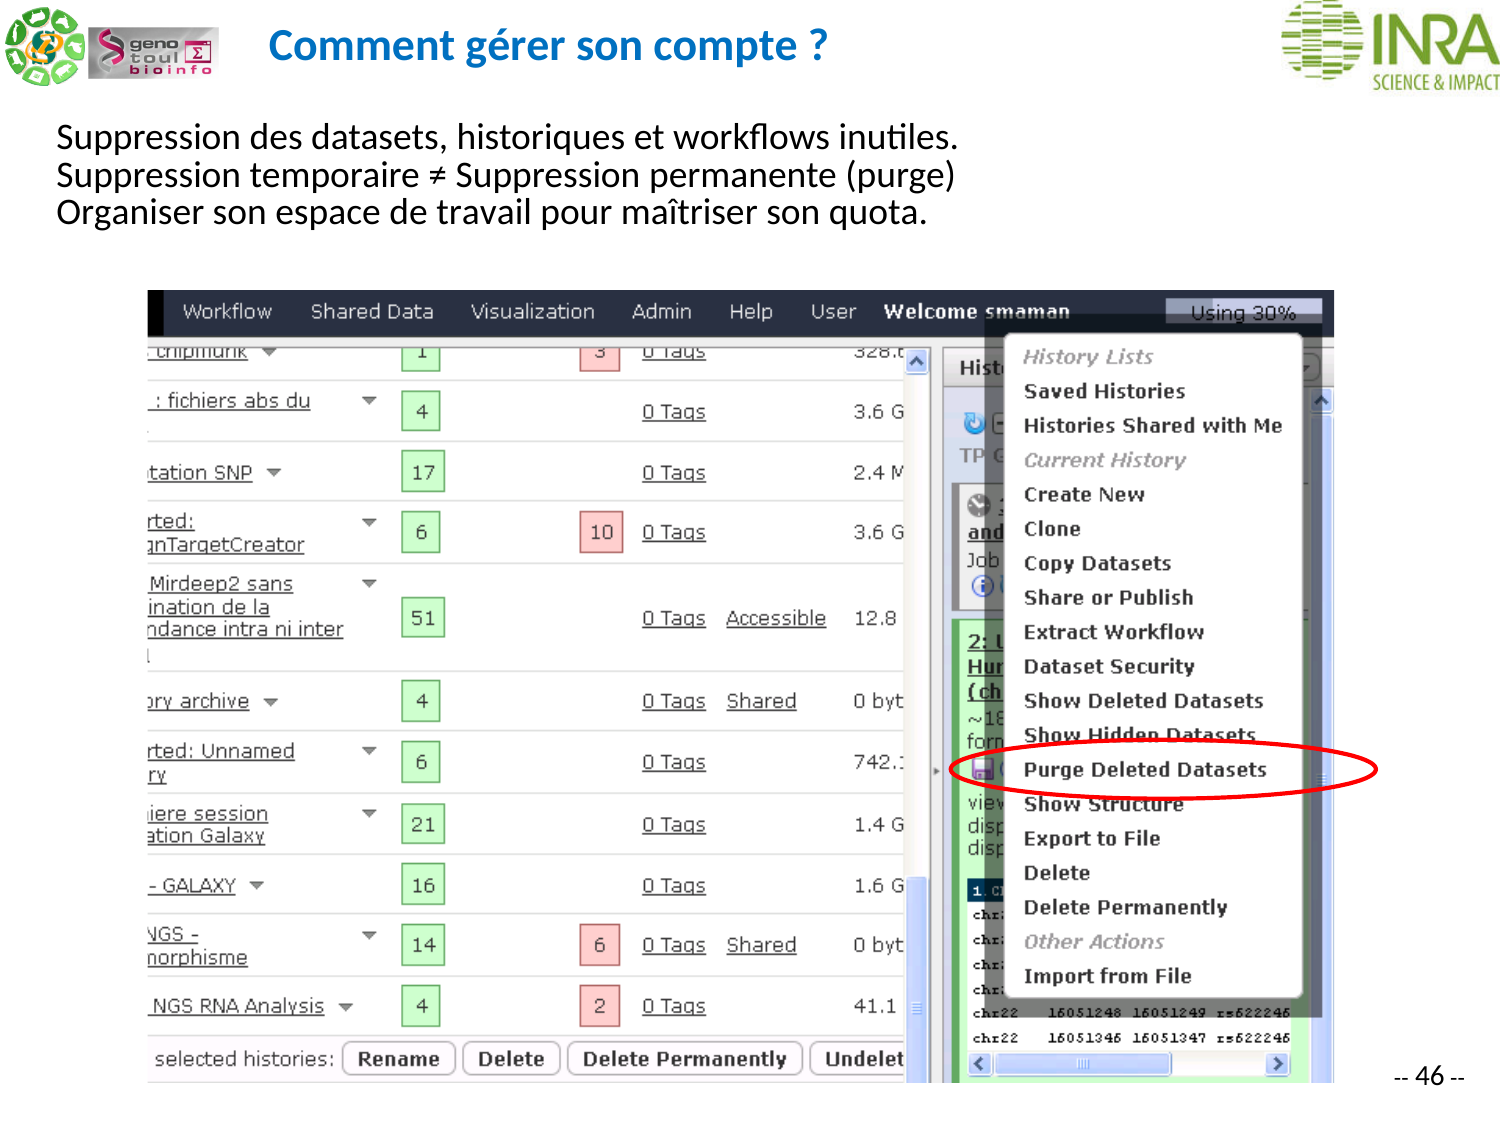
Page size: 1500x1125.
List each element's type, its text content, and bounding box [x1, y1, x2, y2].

picture [954, 742, 1335, 796]
picture [147, 290, 1335, 1083]
text_box Suppression des datasets, historiques et workflows inutiles. Suppression temporaire ≠ Suppression permanente (purge) Organiser son espace de travail pour maîtriser son quota. [41, 114, 1447, 242]
text_box Comment gérer son compte ? [253, 19, 1424, 91]
